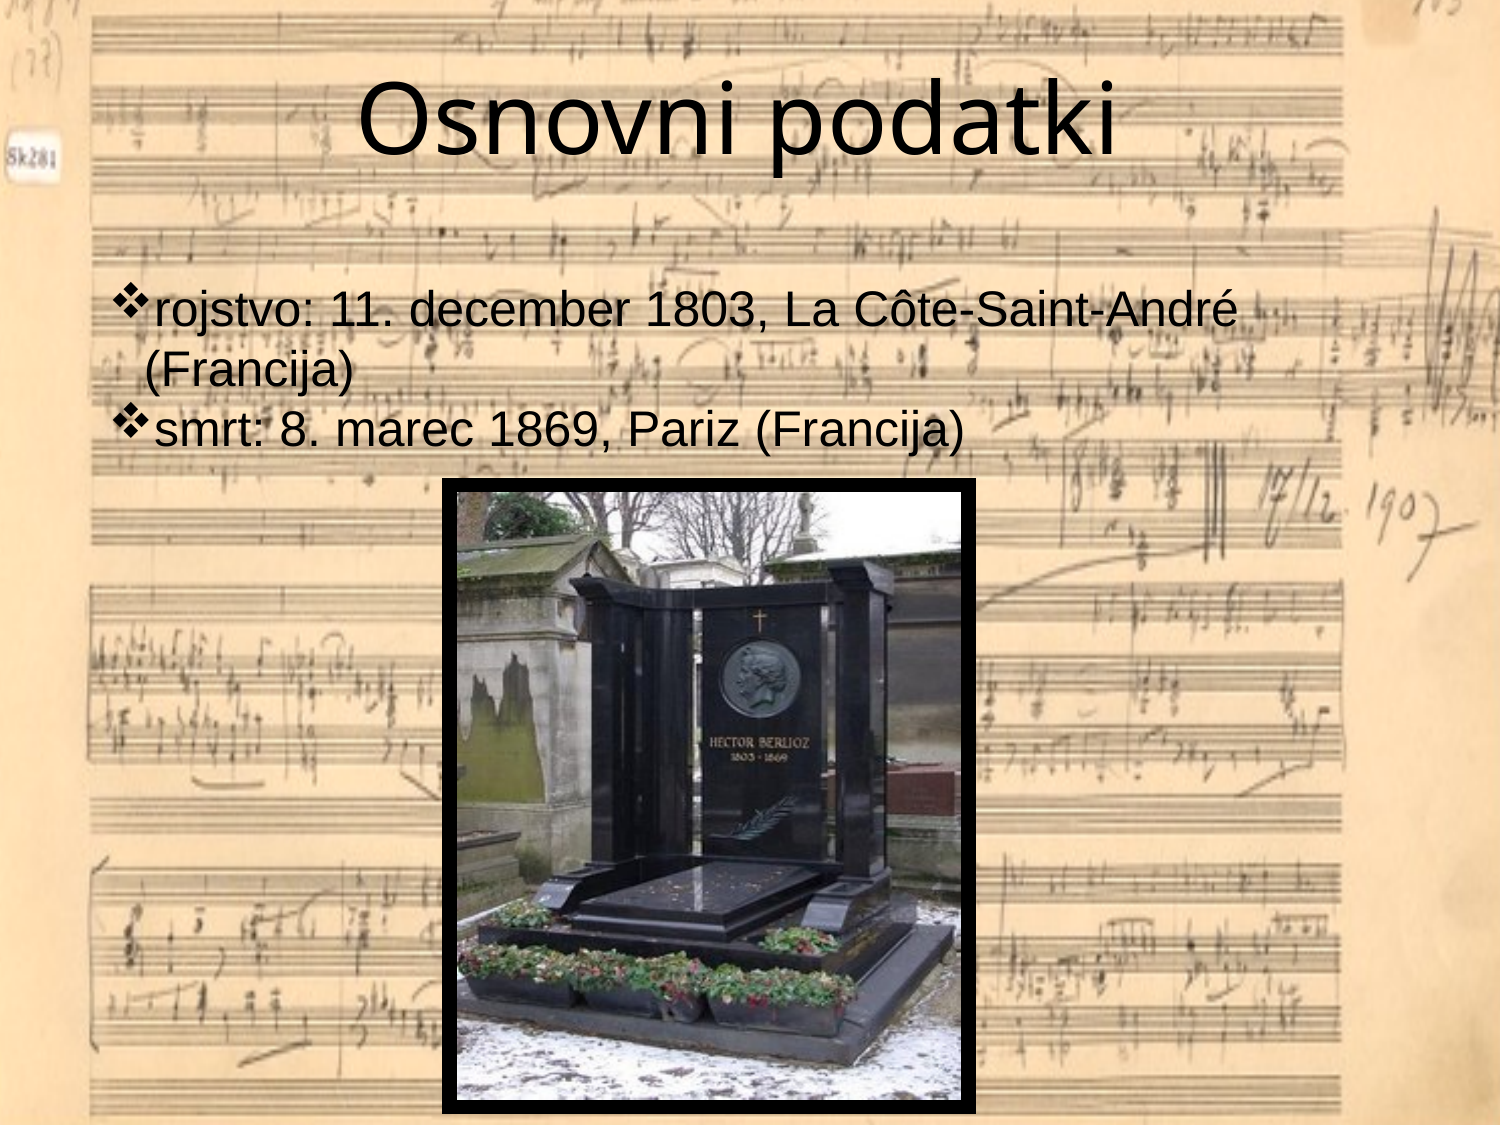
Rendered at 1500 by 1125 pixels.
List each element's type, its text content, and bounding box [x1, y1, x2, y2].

picture [0, 0, 1500, 1125]
text_box rojstvo: 11. december 1803, La Côte-Saint-André (Francija) smrt: 8. marec 1869, Pariz (Francija) [93, 269, 1442, 525]
text_box Osnovni podatki [210, 46, 1266, 182]
